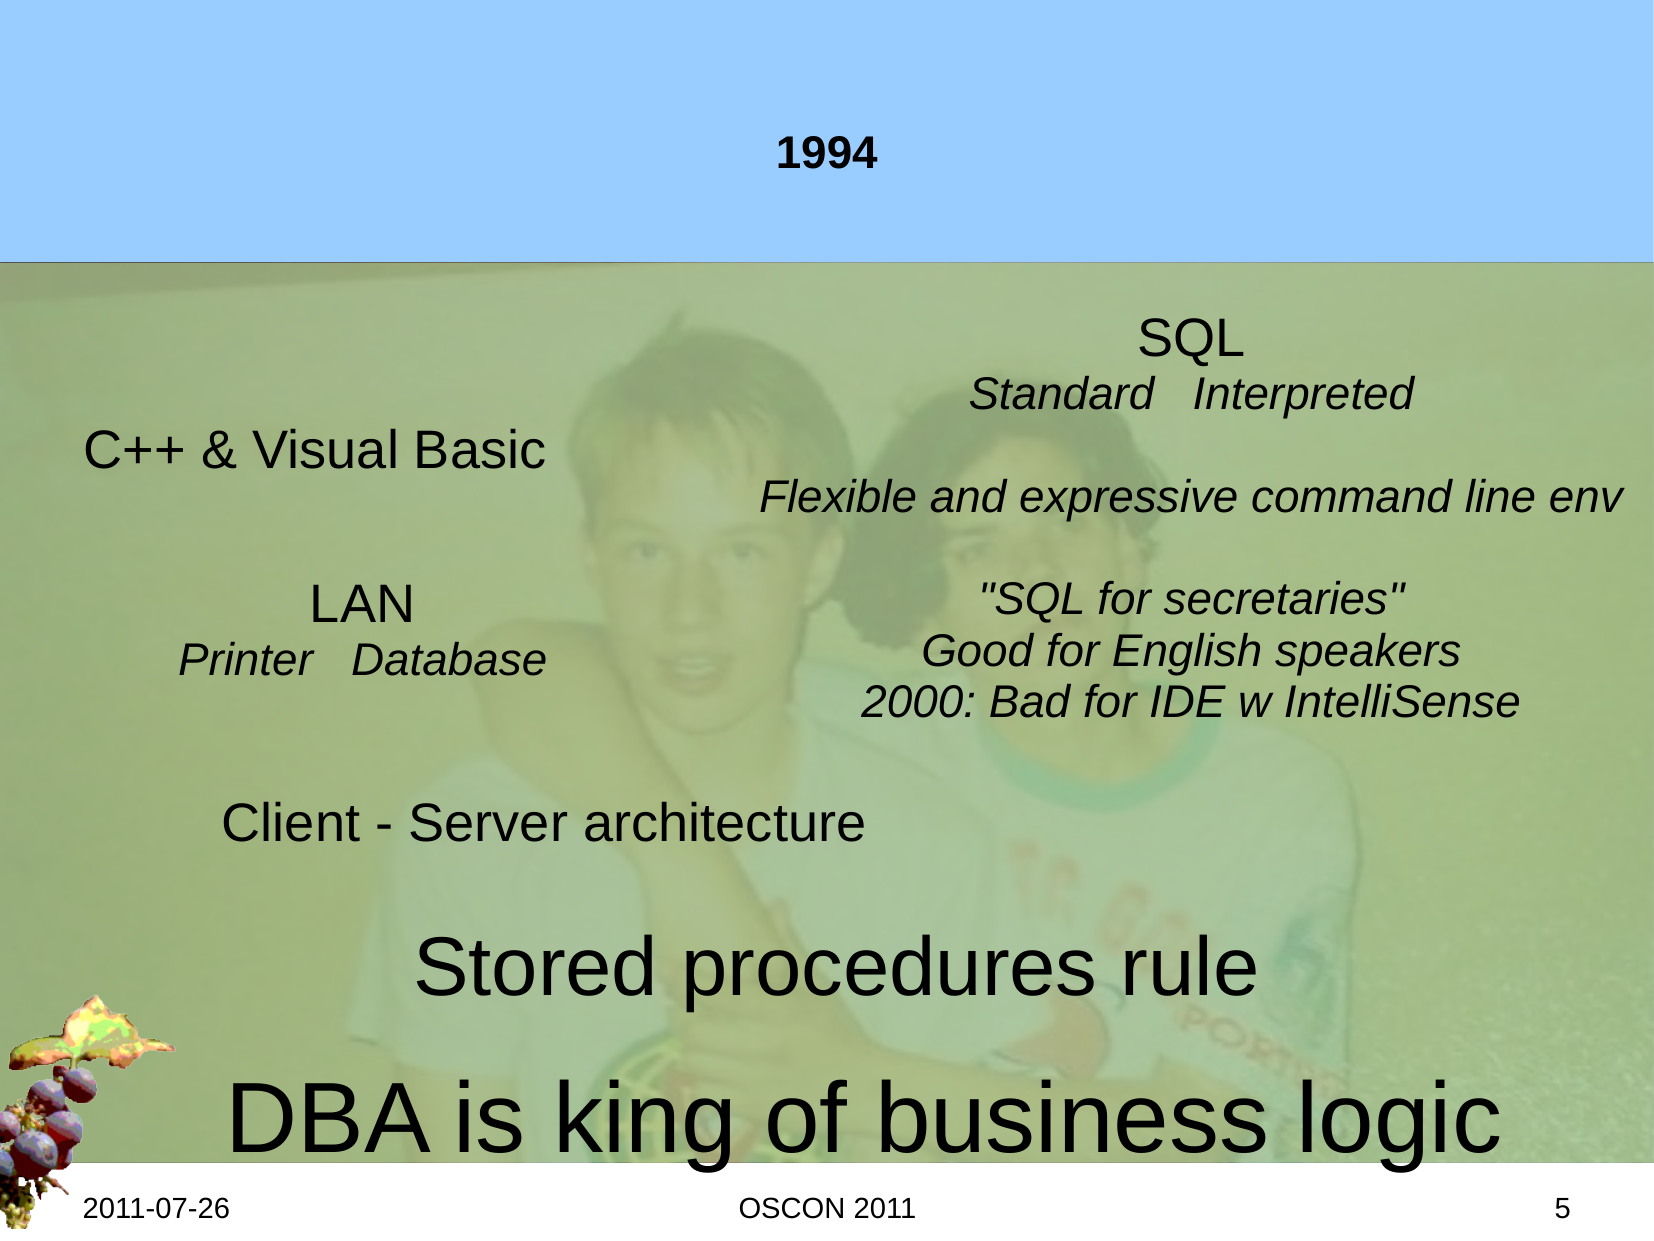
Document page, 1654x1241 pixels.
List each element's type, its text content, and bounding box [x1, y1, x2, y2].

text_box [0, 262, 1654, 1163]
text_box DBA is king of business logic [211, 1054, 1519, 1201]
text_box LAN Printer Database [163, 566, 563, 693]
text_box C++ & Visual Basic [68, 412, 563, 488]
text_box Stored procedures rule [398, 912, 1276, 1021]
text_box SQL Standard Interpreted Flexible and expressive command line env "SQL for secretaries" Good for English speakers 2000: Bad for IDE w IntelliSense [744, 300, 1639, 735]
picture [0, 990, 188, 1229]
text_box Client - Server architecture [207, 785, 883, 861]
title 1994 [82, 49, 1571, 257]
